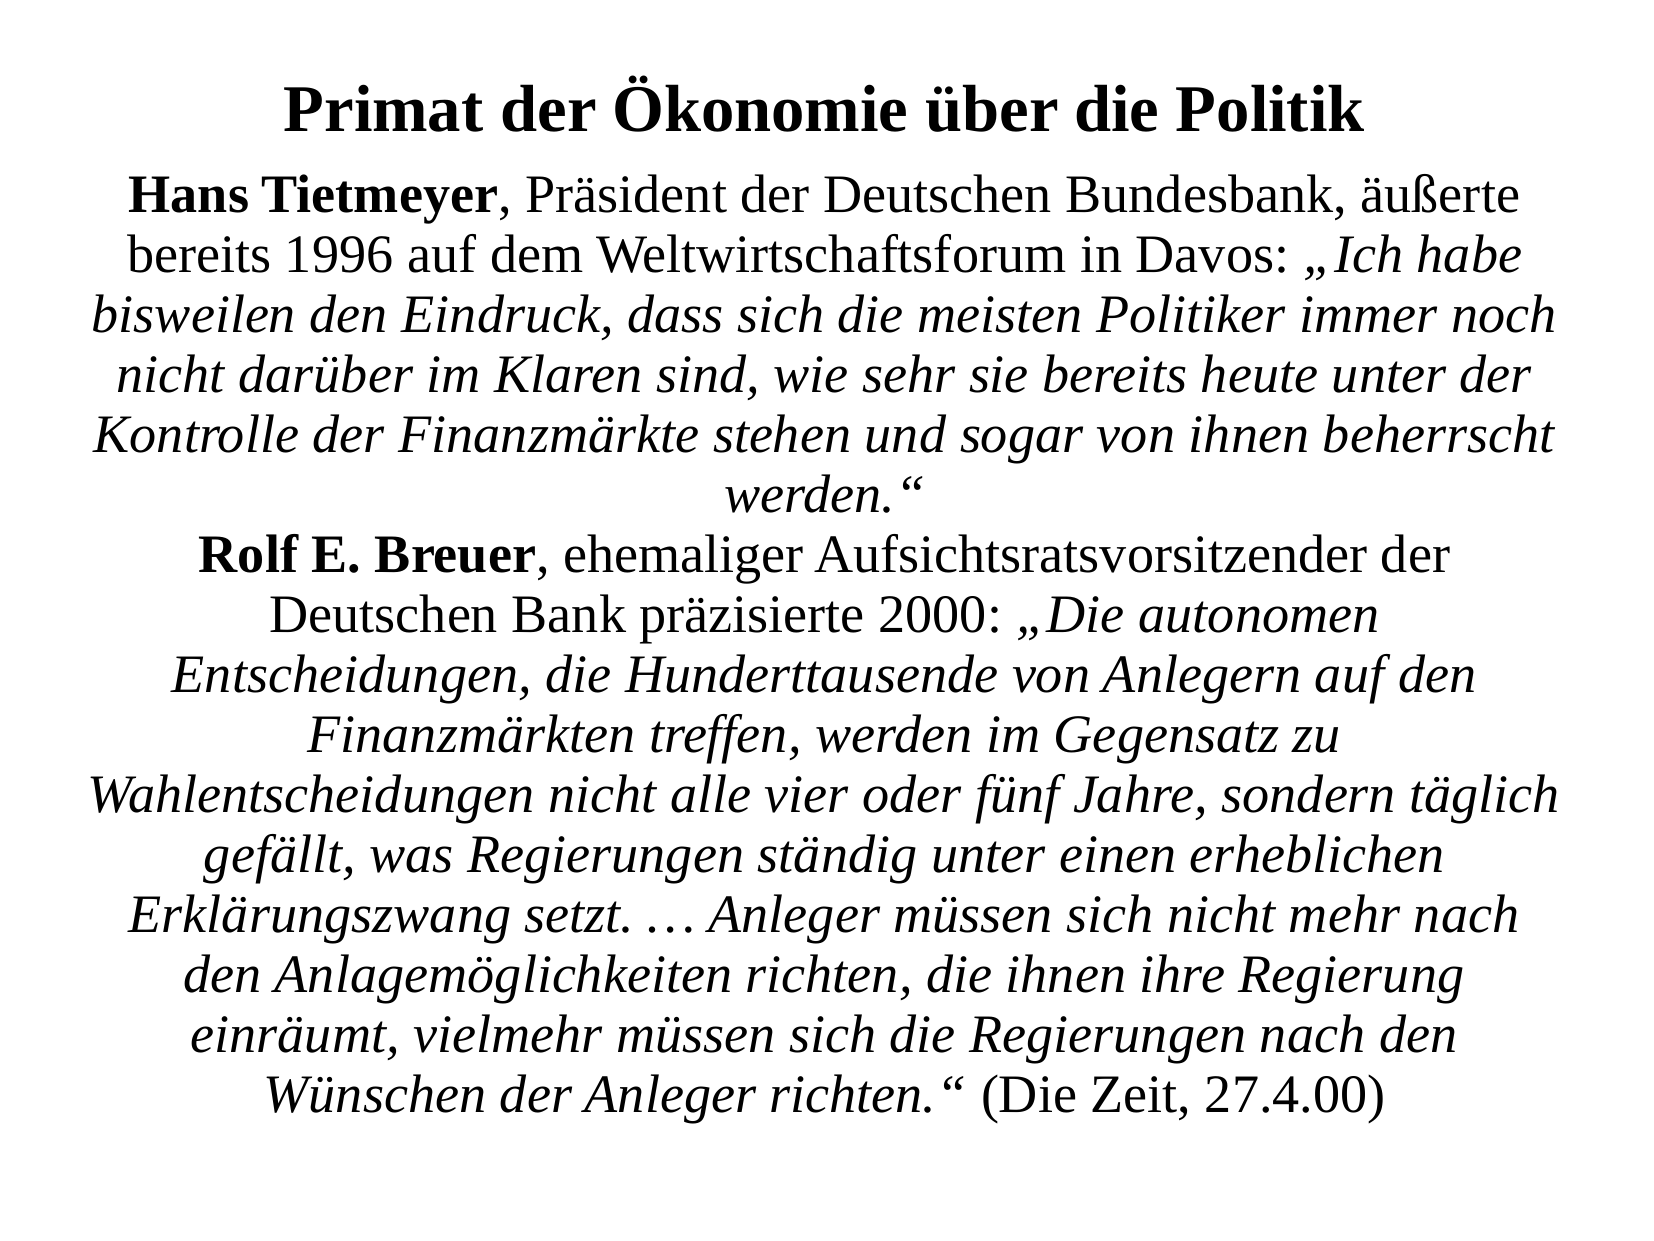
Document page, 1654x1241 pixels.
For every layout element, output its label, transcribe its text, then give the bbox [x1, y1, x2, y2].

text_box Primat der Ökonomie über die Politik Hans Tietmeyer, Präsident der Deutschen Bundesbank, äußerte bereits 1996 auf dem Weltwirtschaftsforum in Davos: „Ich habe bisweilen den Eindruck, dass sich die meisten Politiker immer noch nicht darüber im Klaren sind, wie sehr sie bereits heute unter der Kontrolle der Finanzmärkte stehen und sogar von ihnen beherrscht werden.“ Rolf E. Breuer, ehemaliger Aufsichtsratsvorsitzender der Deutschen Bank präzisierte 2000: „Die autonomen Entscheidungen, die Hunderttausende von Anlegern auf den Finanzmärkten treffen, werden im Gegensatz zu Wahlentscheidungen nicht alle vier oder fünf Jahre, sondern täglich gefällt, was Regierungen ständig unter einen erheblichen Erklärungszwang setzt. … Anleger müssen sich nicht mehr nach den Anlagemöglichkeiten richten, die ihnen ihre Regierung einräumt, vielmehr müssen sich die Regierungen nach den Wünschen der Anleger richten.“ (Die Zeit, 27.4.00) [73, 64, 1581, 1132]
